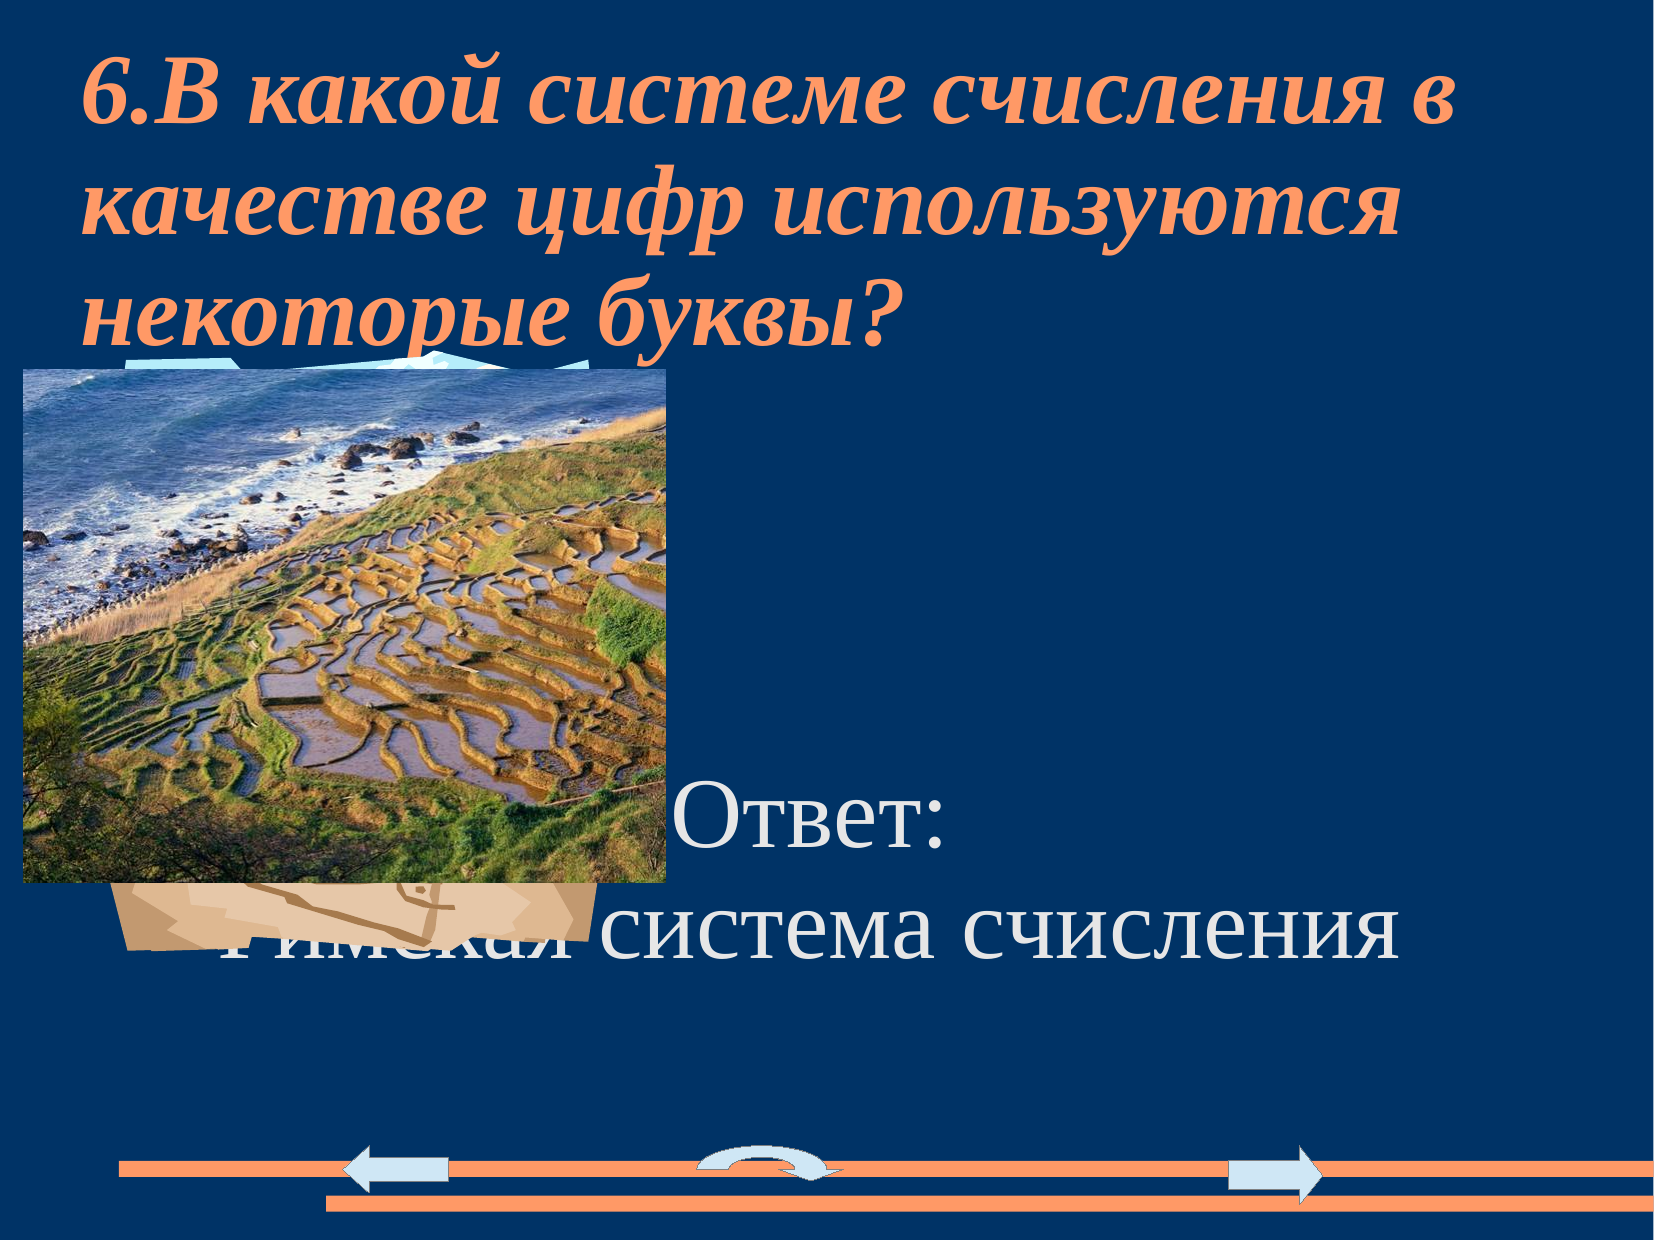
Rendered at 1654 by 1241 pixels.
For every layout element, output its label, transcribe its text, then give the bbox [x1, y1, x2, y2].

list Ответ: Римская система счисления [82, 426, 1538, 1131]
text_box [342, 1145, 449, 1193]
picture [23, 342, 666, 958]
text_box [1228, 1145, 1323, 1205]
title 6.В какой системе счисления в качестве цифр используются некоторые буквы? [80, 0, 1581, 414]
text_box [696, 1145, 844, 1181]
